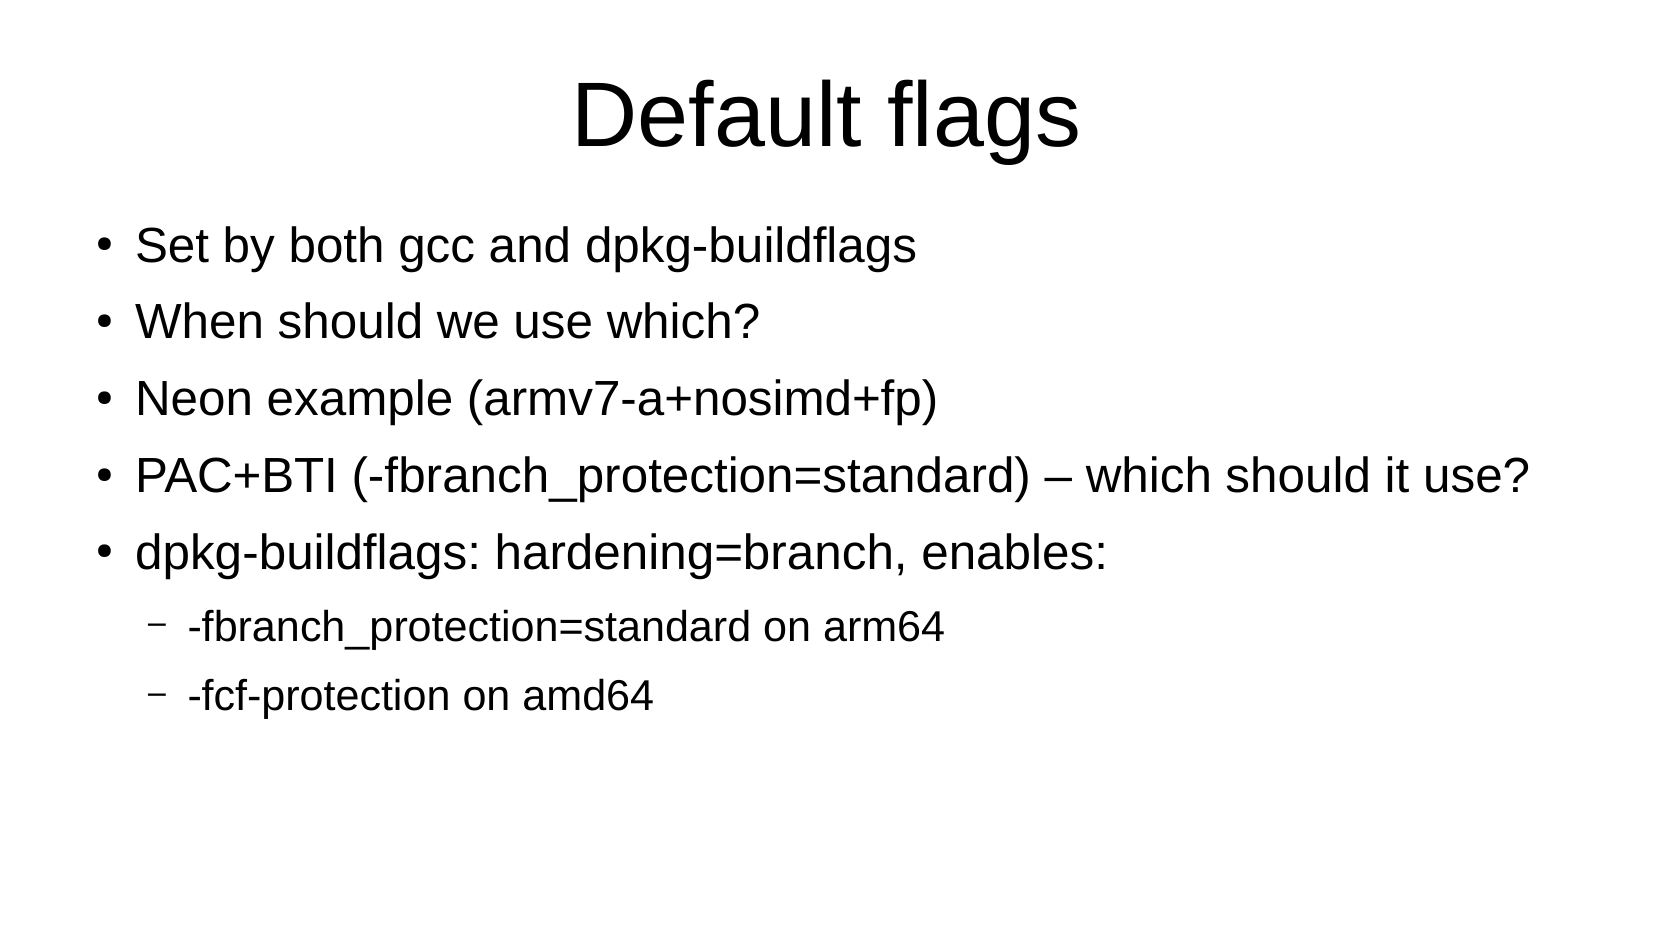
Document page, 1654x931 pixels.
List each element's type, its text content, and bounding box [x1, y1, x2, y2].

title Default flags [82, 37, 1571, 193]
list Set by both gcc and dpkg-buildflags When should we use which? Neon example (armv7-a+nosimd+fp) PAC+BTI (-fbranch_protection=standard) – which should it use? dpkg-buildflags: hardening=branch, enables: -fbranch_protection=standard on arm64 -fcf-protection on amd64 [82, 217, 1571, 758]
